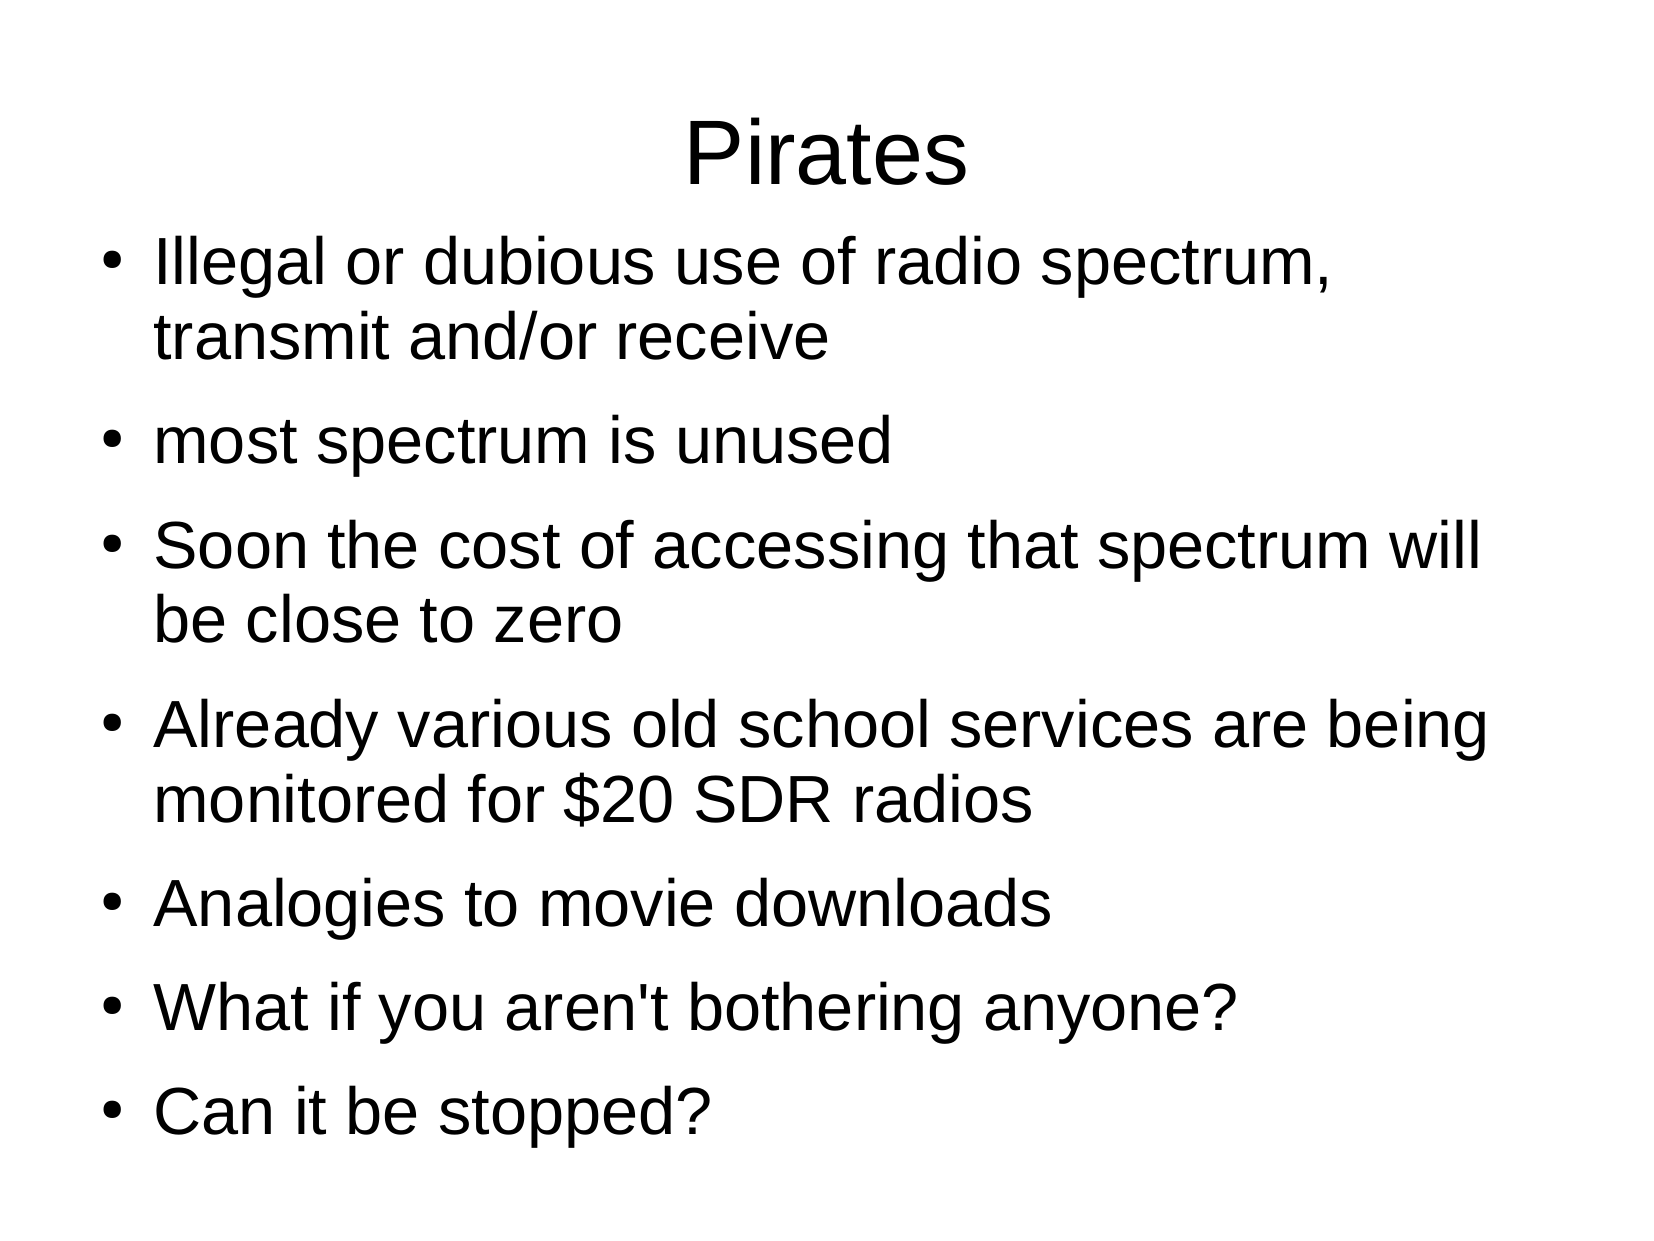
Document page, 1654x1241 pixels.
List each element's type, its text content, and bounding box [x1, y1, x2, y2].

list Illegal or dubious use of radio spectrum, transmit and/or receive most spectrum is unused Soon the cost of accessing that spectrum will be close to zero Already various old school services are being monitored for $20 SDR radios Analogies to movie downloads What if you aren't bothering anyone? Can it be stopped? [82, 224, 1571, 1170]
title Pirates [82, 49, 1571, 224]
